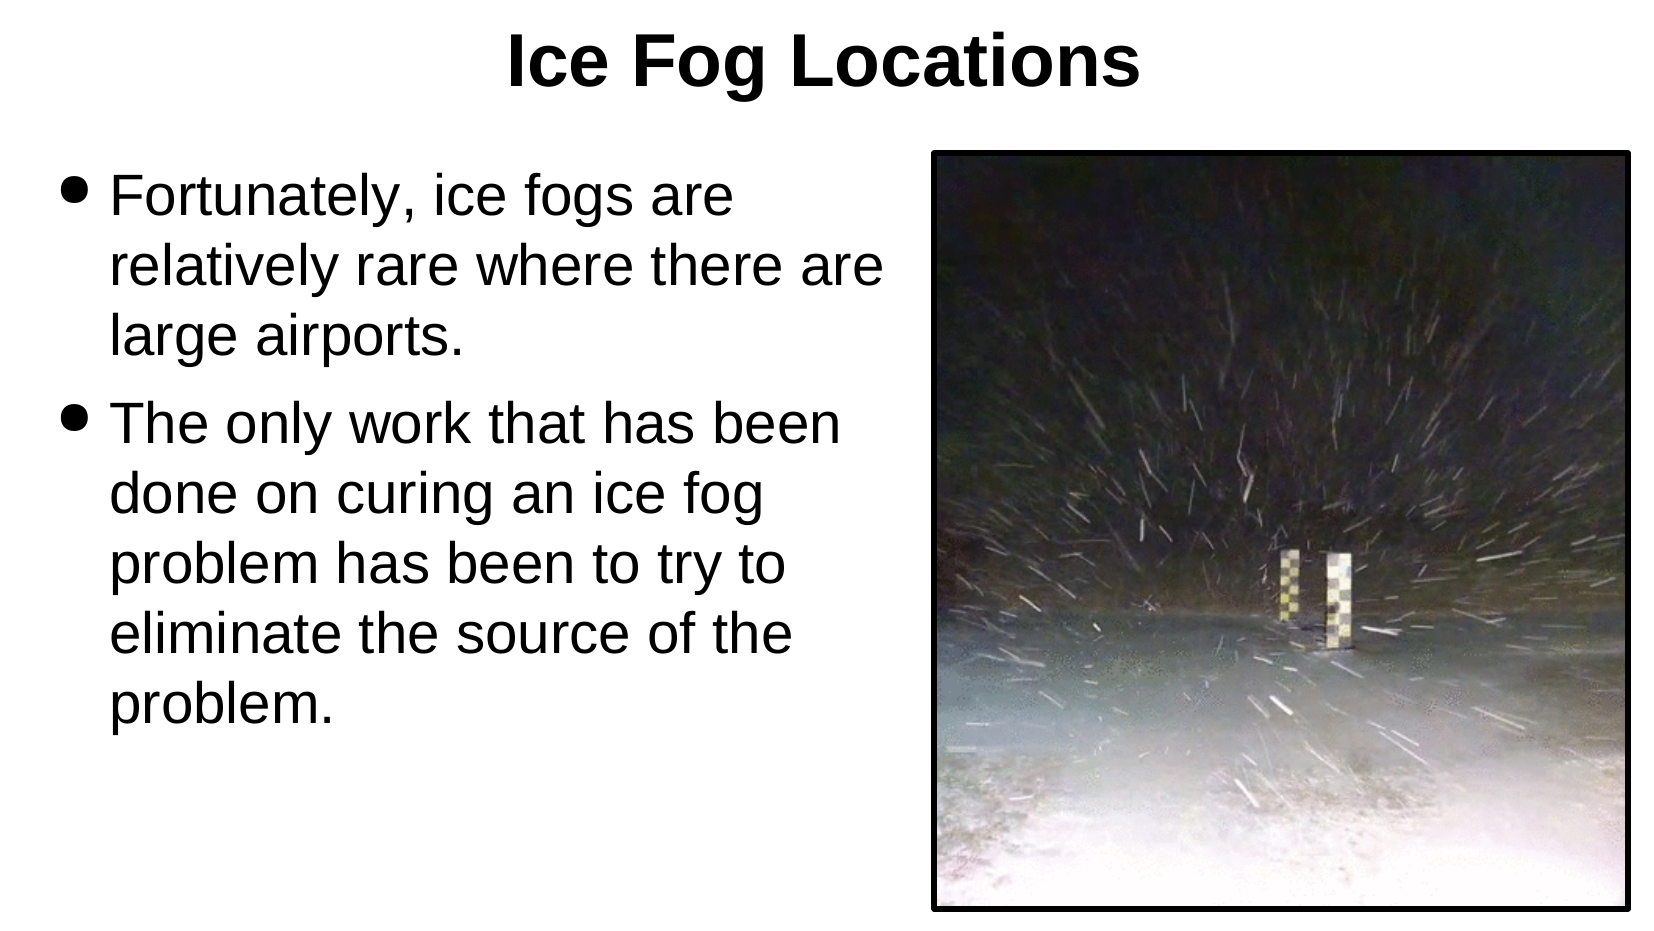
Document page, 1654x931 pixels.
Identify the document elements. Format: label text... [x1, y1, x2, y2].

title Ice Fog Locations [0, 5, 1654, 107]
picture [937, 155, 1625, 906]
text_box Fortunately, ice fogs are relatively rare where there are large airports. The only work that has been done on curing an ice fog problem has been to try to eliminate the source of the problem. [4, 149, 938, 743]
